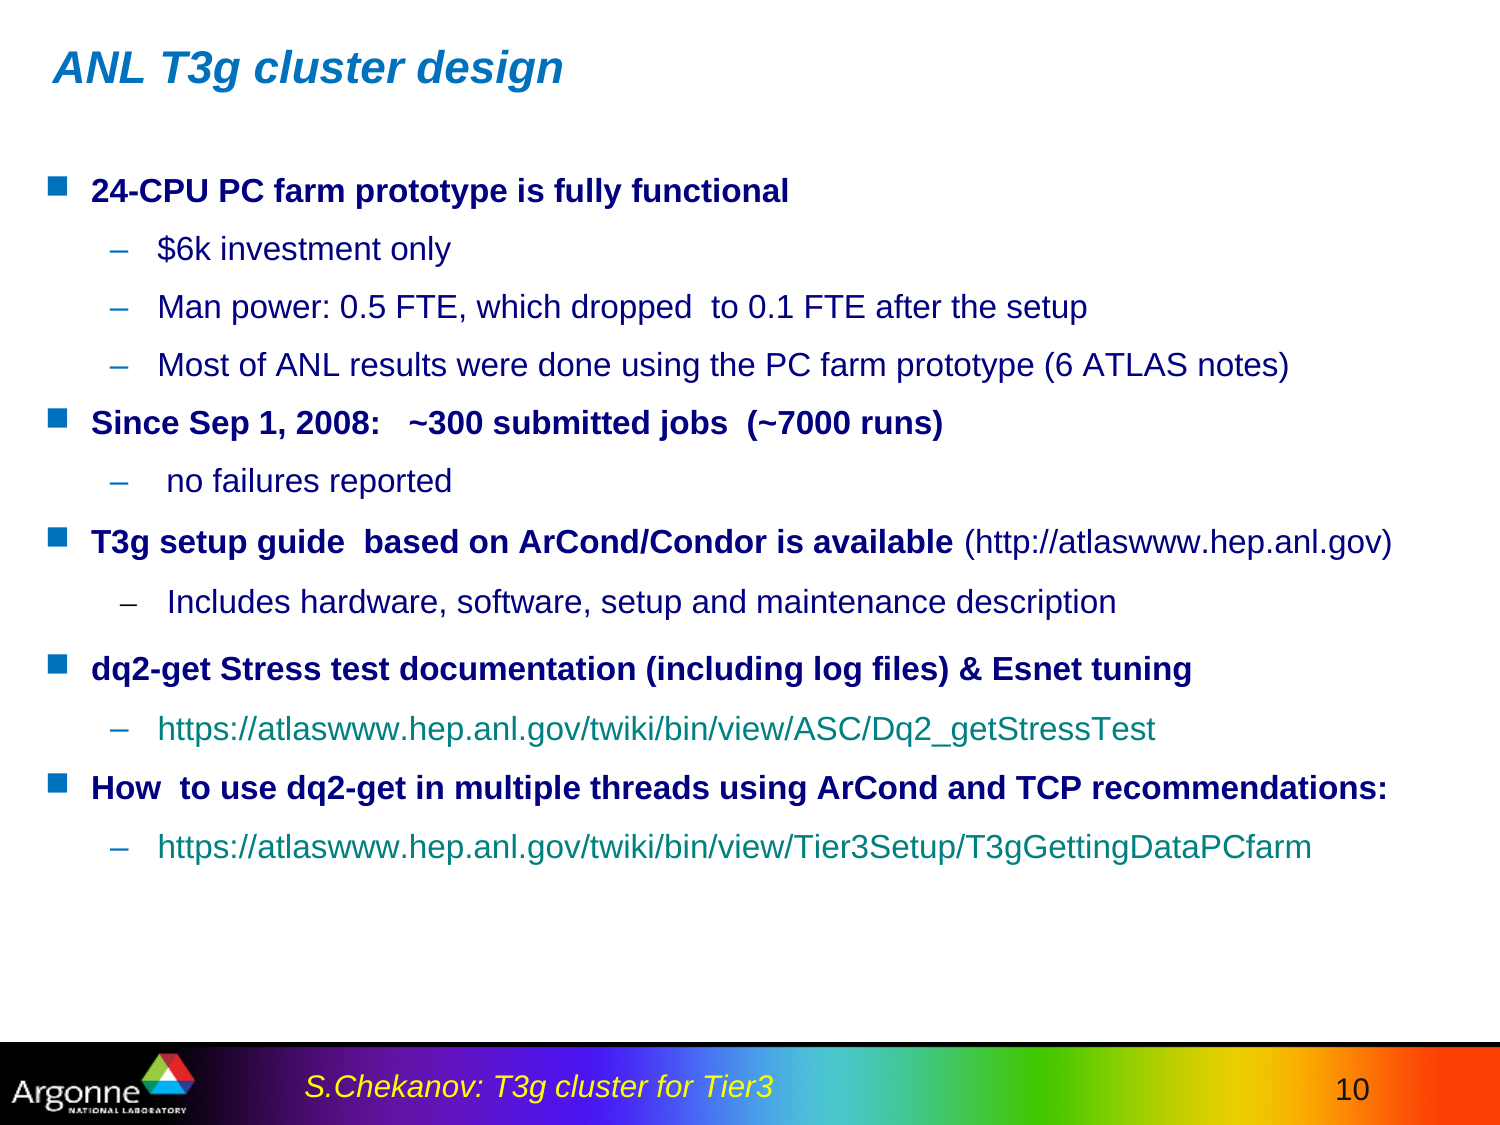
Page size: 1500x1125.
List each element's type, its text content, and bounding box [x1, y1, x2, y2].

title ANL T3g cluster design [52, 33, 1358, 99]
picture [0, 1042, 1500, 1125]
list 24-CPU PC farm prototype is fully functional $6k investment only Man power: 0.5 FTE, which dropped to 0.1 FTE after the setup Most of ANL results were done using the PC farm prototype (6 ATLAS notes) Since Sep 1, 2008: ~300 submitted jobs (~7000 runs) no failures reported T3g setup guide based on ArCond/Condor is available (http://atlaswww.hep.anl.gov) Includes hardware, software, setup and maintenance description dq2-get Stress test documentation (including log files) & Esnet tuning https://atlaswww.hep.anl.gov/twiki/bin/view/ASC/Dq2_getStressTest How to use dq2-get in multiple threads using ArCond and TCP recommendations: https://atlaswww.hep.anl.gov/twiki/bin/view/Tier3Setup/T3gGettingDataPCfarm [45, 172, 1442, 935]
